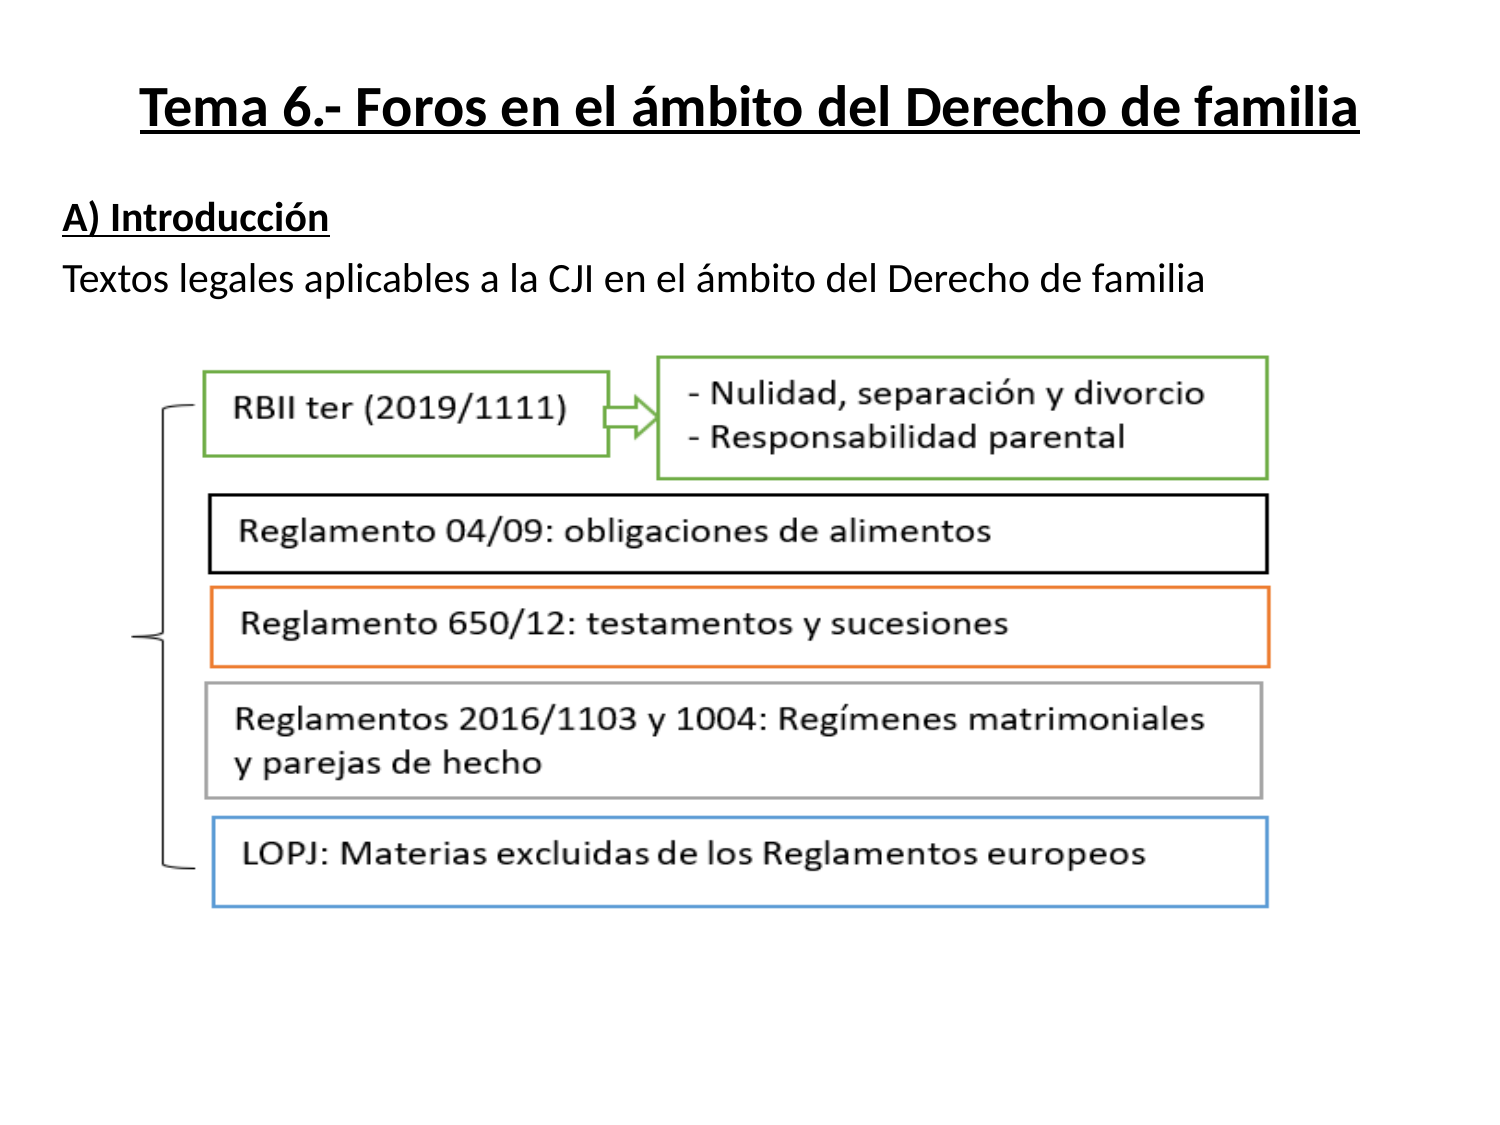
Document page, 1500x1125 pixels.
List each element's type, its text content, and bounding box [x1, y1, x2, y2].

picture [131, 351, 1332, 949]
list A) Introducción Textos legales aplicables a la CJI en el ámbito del Derecho de familia [47, 122, 1426, 1003]
title Tema 6.- Foros en el ámbito del Derecho de familia [75, 45, 1426, 122]
